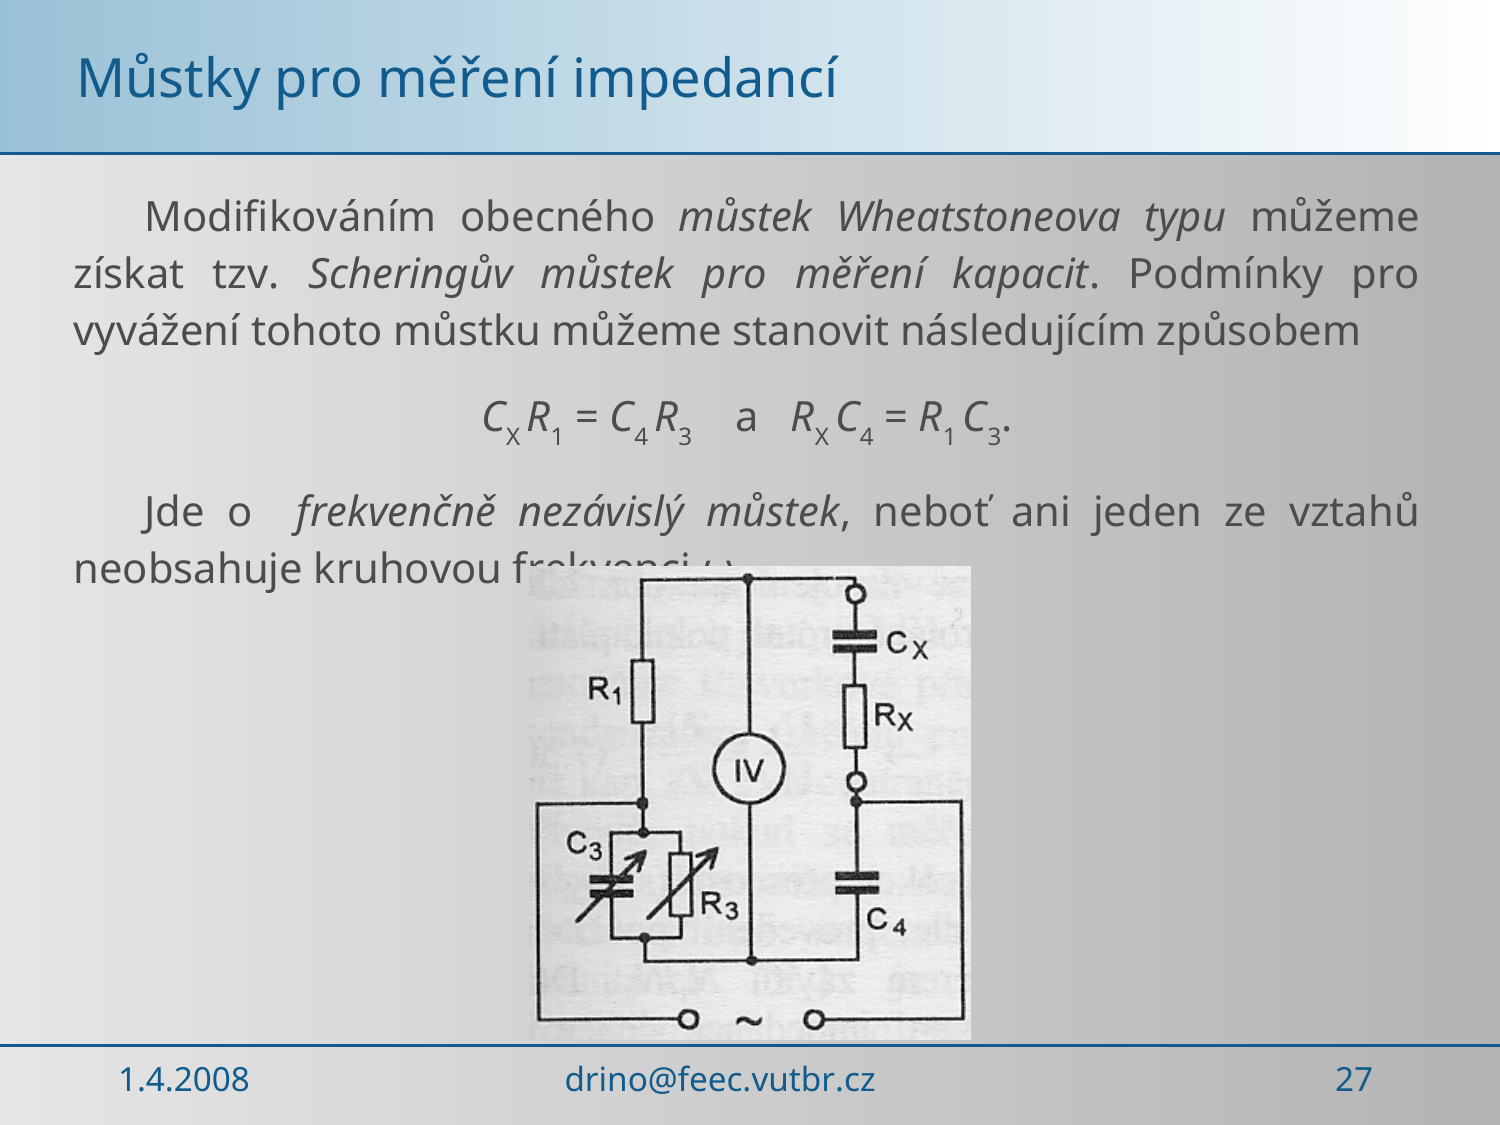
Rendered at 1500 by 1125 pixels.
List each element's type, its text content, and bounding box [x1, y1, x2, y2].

picture [529, 566, 971, 1040]
text_box Modifikováním obecného můstek Wheatstoneova typu můžeme získat tzv. Scheringův můstek pro měření kapacit. Podmínky pro vyvážení tohoto můstku můžeme stanovit následujícím způsobem CX R1 = C4 R3 a RX C4 = R1 C3. Jde o frekvenčně nezávislý můstek, neboť ani jeden ze vztahů neobsahuje kruhovou frekvenci ω. [59, 178, 1442, 604]
text_box drino@feec.vutbr.cz [454, 1049, 987, 1125]
text_box 17 [1075, 1049, 1388, 1125]
title Můstky pro měření impedancí [0, 0, 1500, 152]
text_box 1.4.2008 [103, 1049, 432, 1125]
